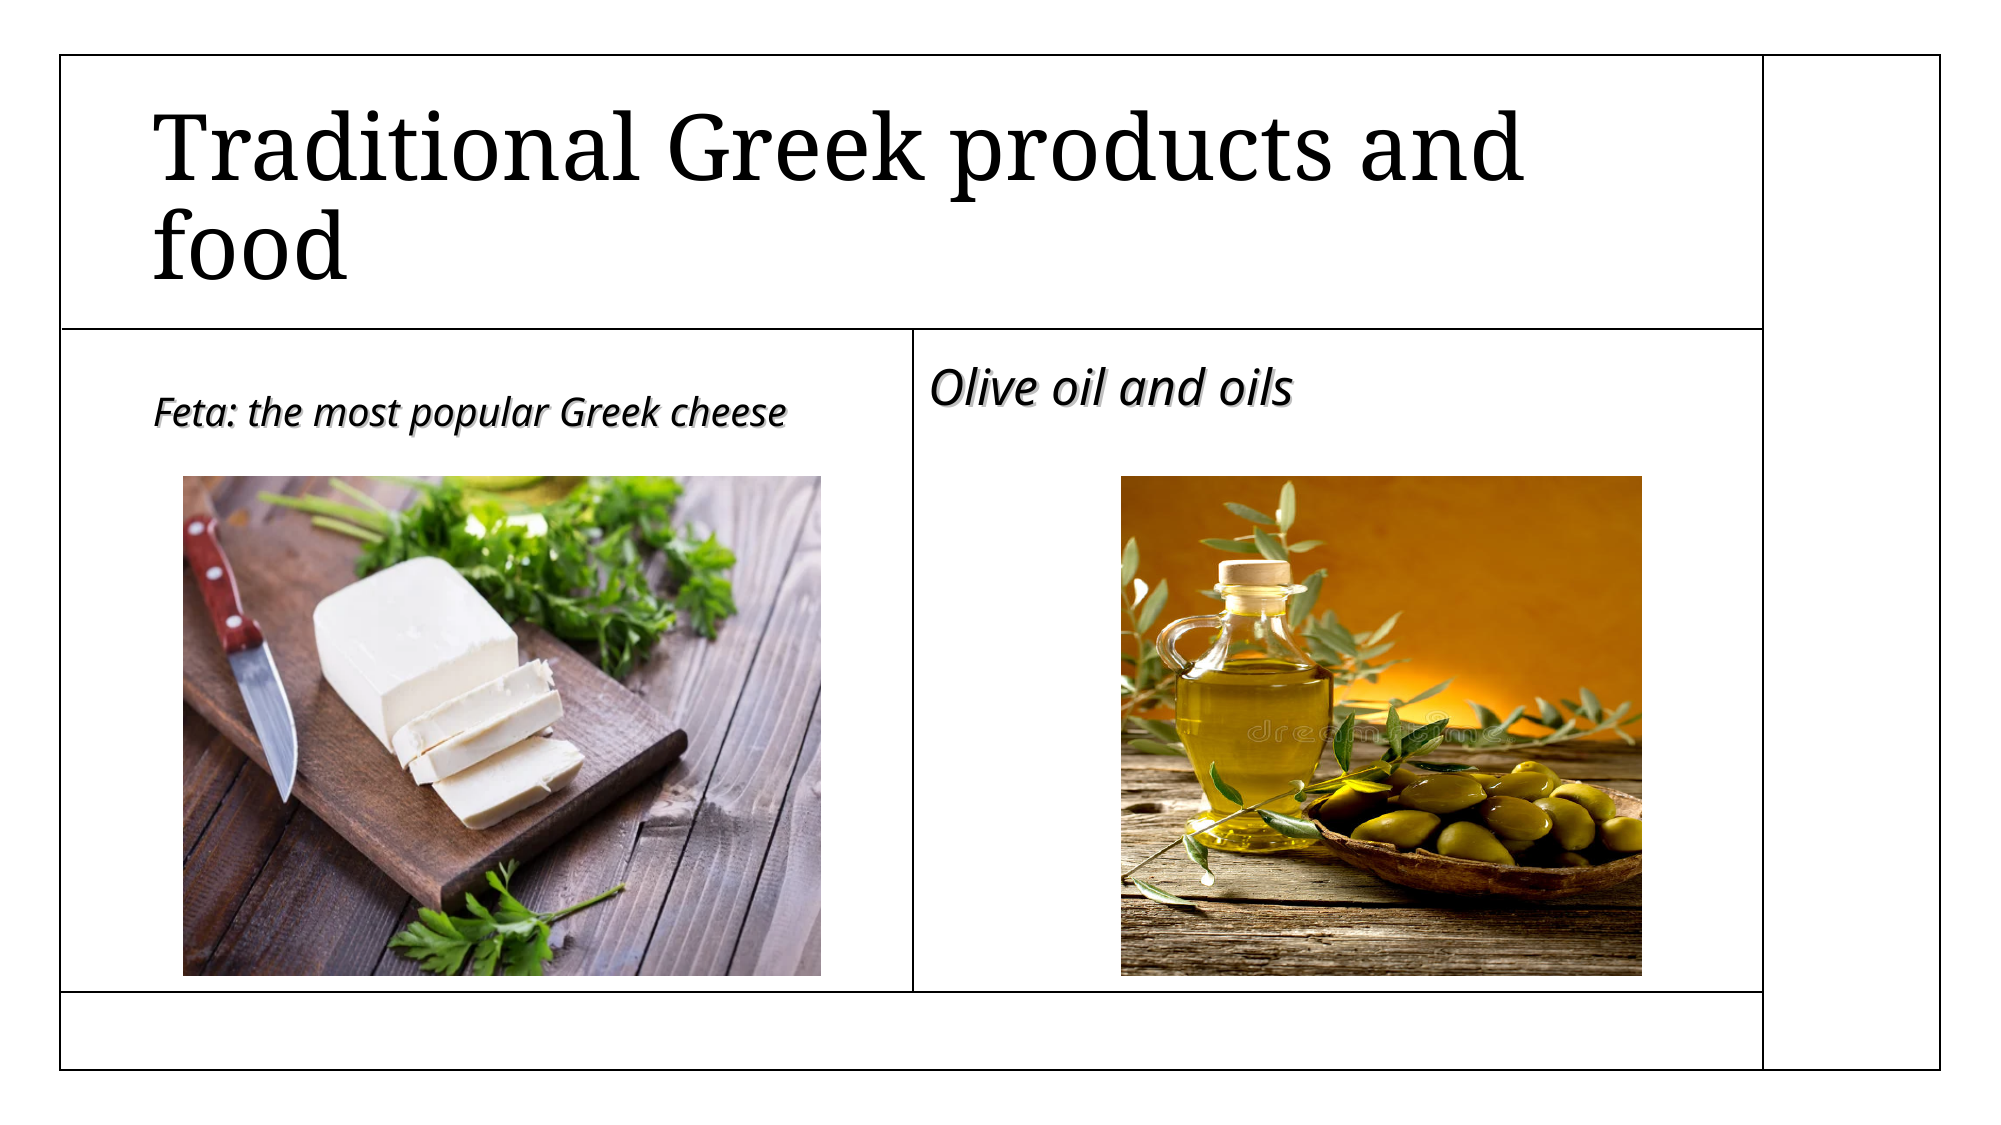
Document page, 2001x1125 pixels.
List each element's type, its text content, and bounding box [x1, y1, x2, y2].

list Feta: the most popular Greek cheese [138, 346, 867, 461]
picture [1121, 476, 1642, 976]
picture [183, 476, 821, 976]
list Olive oil and oils [913, 308, 1756, 444]
title Traditional Greek products and food [138, 91, 1687, 309]
